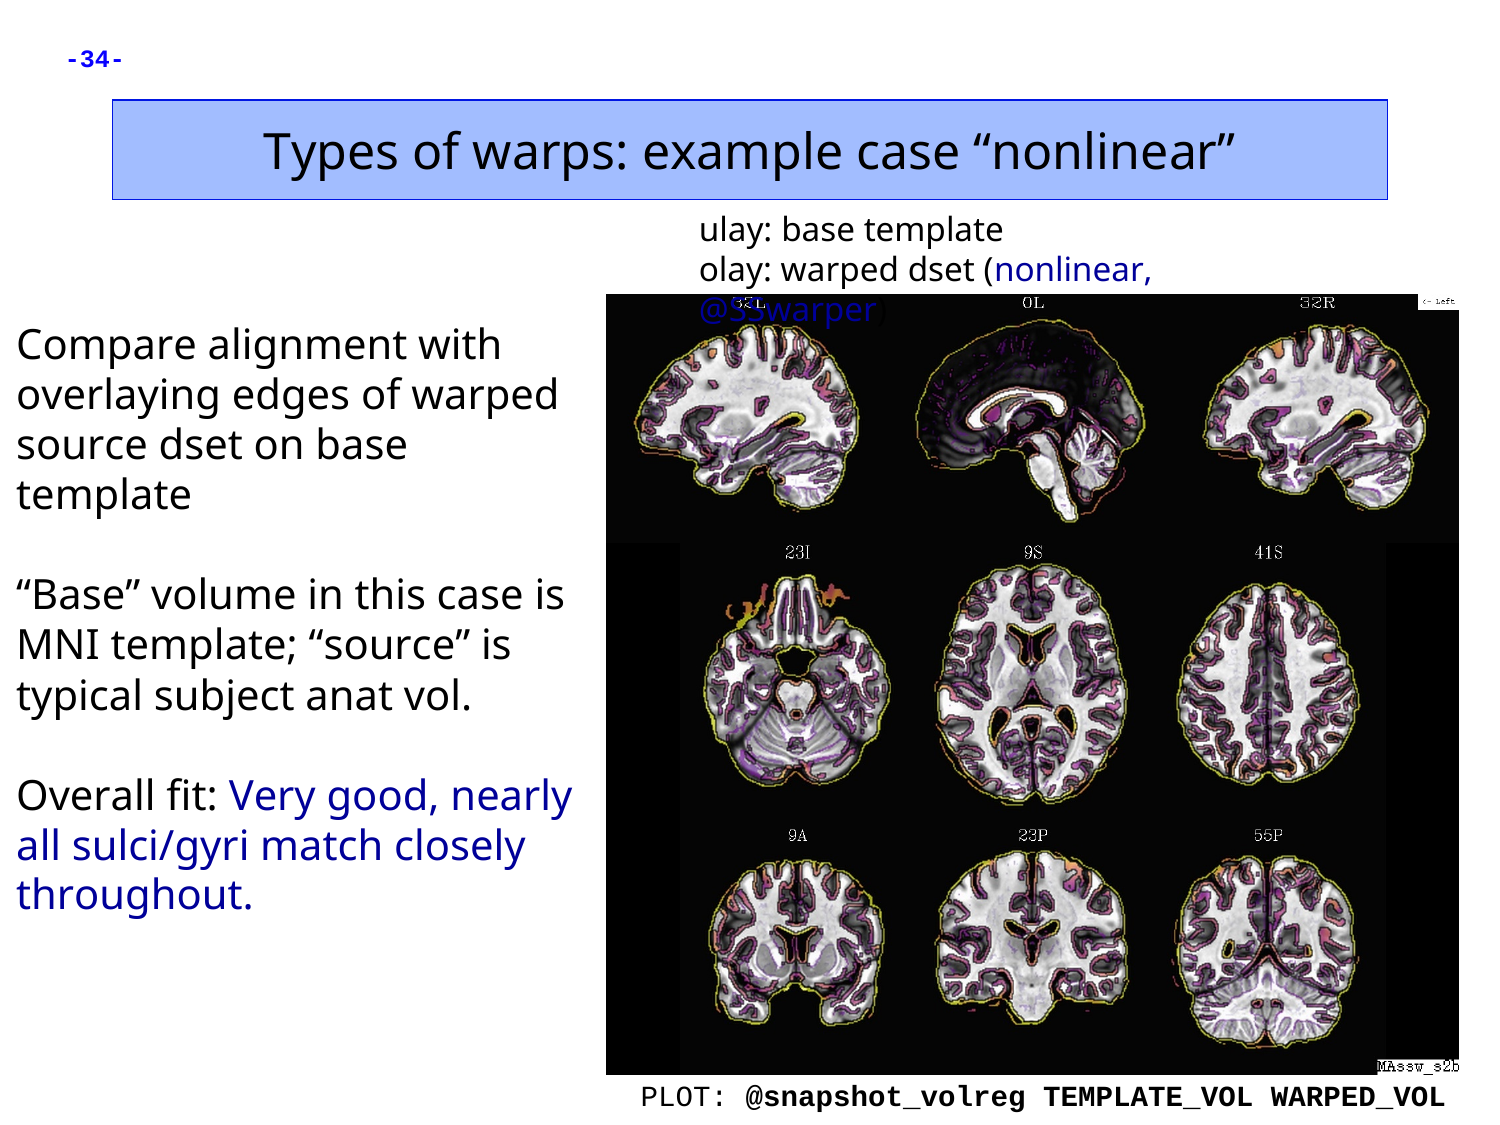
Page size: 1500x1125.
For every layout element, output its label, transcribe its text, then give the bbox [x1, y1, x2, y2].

picture [709, 306, 716, 315]
text_box Types of warps: example case “nonlinear” [112, 99, 1388, 200]
text_box ulay: base template olay: warped dset (nonlinear, @SSwarper) [682, 199, 1346, 298]
text_box PLOT: @snapshot_volreg TEMPLATE_VOL WARPED_VOL [624, 1068, 1488, 1124]
picture [606, 294, 1459, 1075]
text_box Compare alignment with overlaying edges of warped source dset on base template “Base” volume in this case is MNI template; “source” is typical subject anat vol. Overall fit: Very good, nearly all sulci/gyri match closely throughout. [0, 309, 600, 878]
